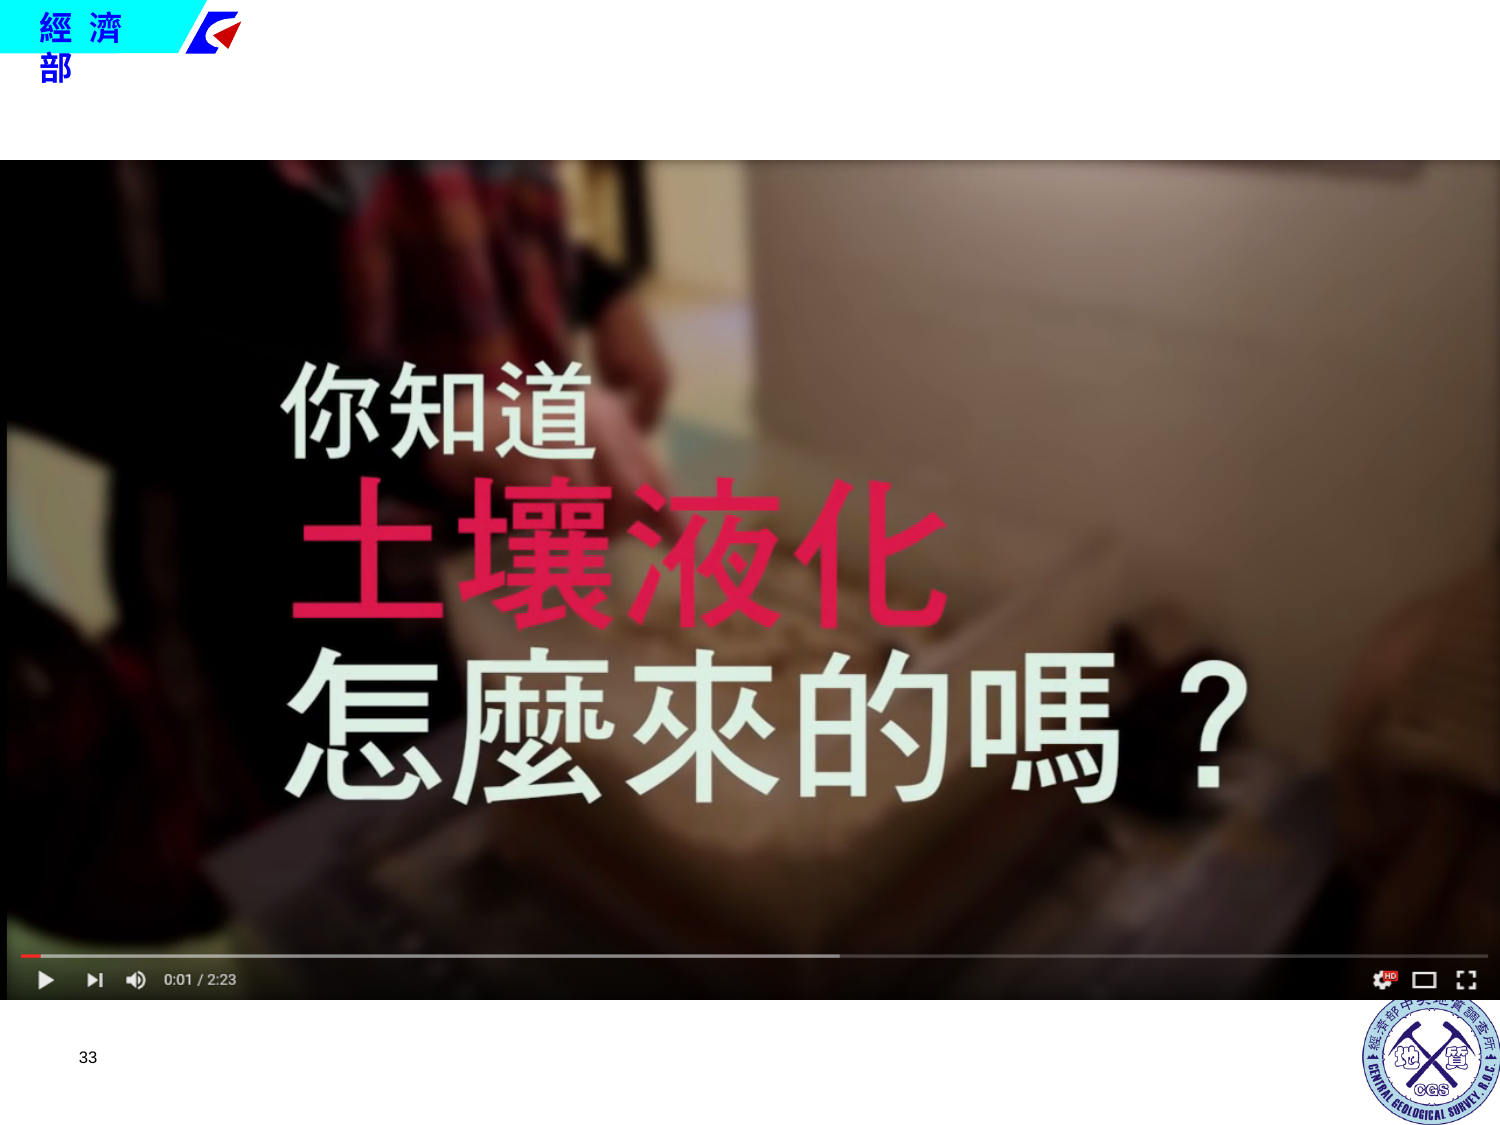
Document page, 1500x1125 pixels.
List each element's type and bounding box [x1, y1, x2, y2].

picture [0, 160, 1500, 1125]
